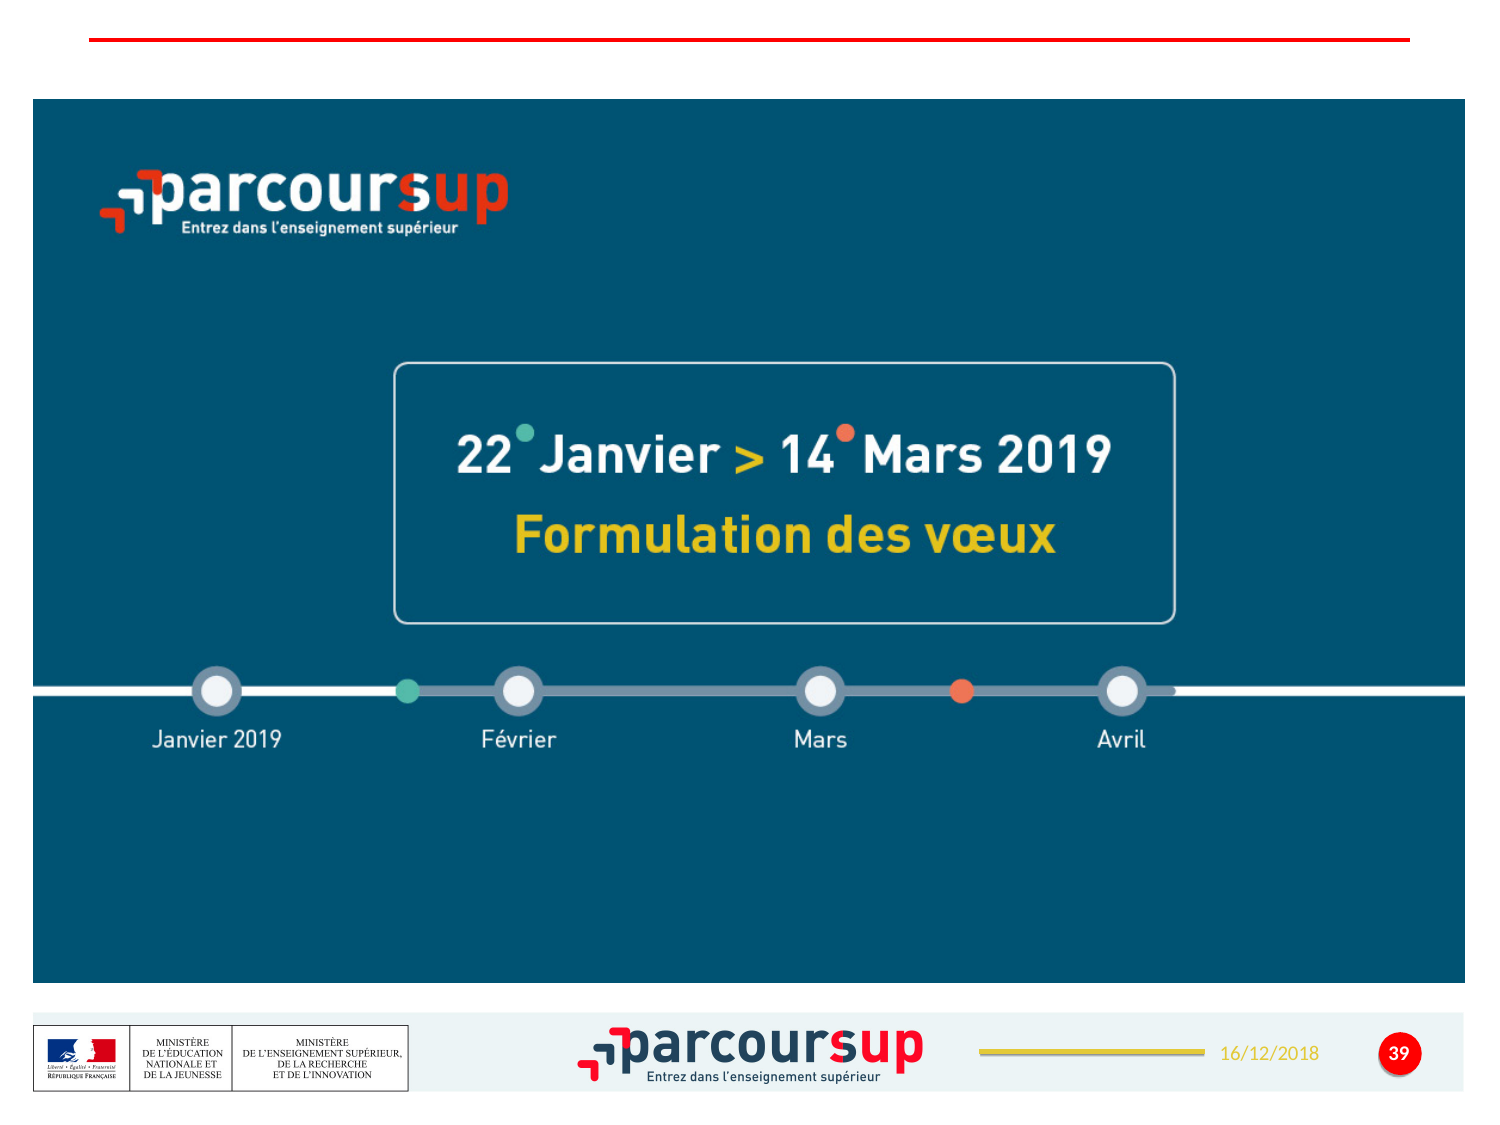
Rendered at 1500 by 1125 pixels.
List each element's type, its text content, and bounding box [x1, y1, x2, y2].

slide_number <numéro> [1368, 1031, 1430, 1074]
picture [0, 0, 1499, 1124]
